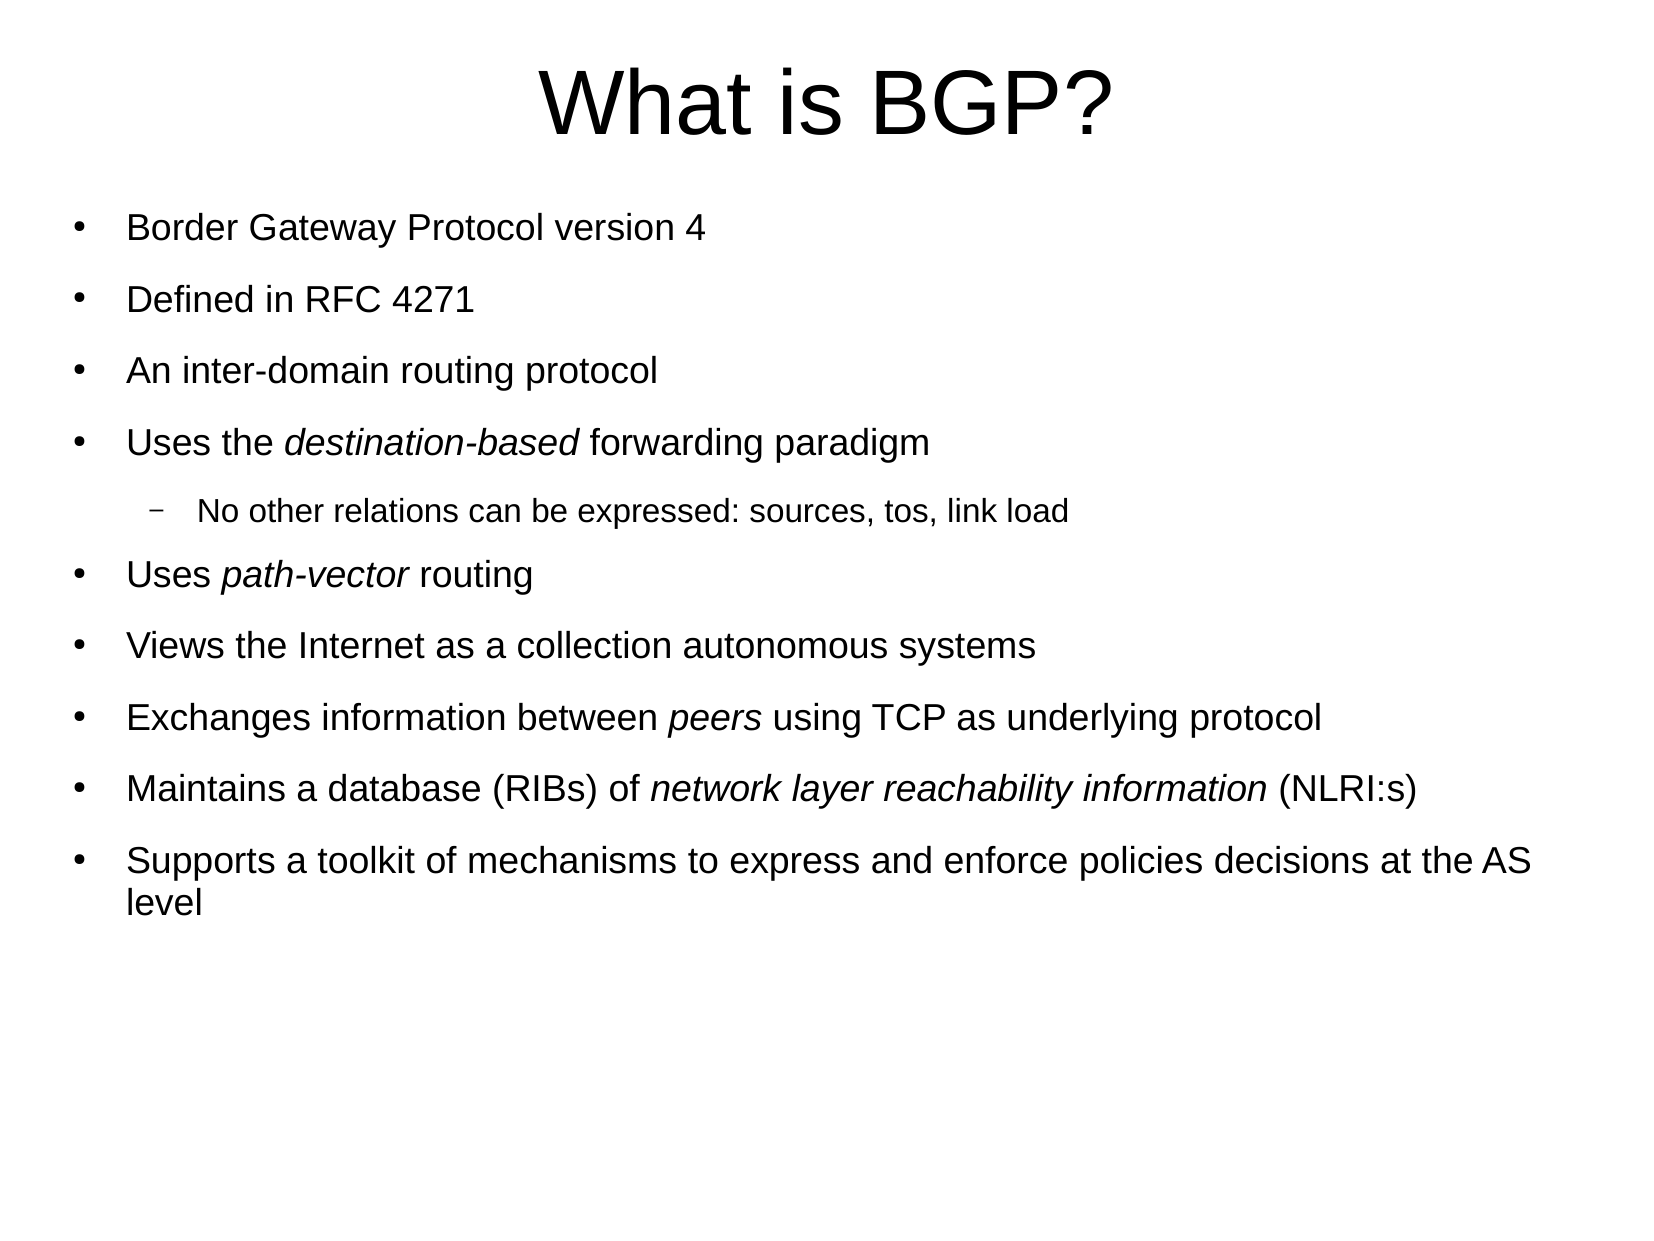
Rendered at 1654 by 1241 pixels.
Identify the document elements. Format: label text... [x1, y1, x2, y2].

list Border Gateway Protocol version 4 Defined in RFC 4271 An inter-domain routing protocol Uses the destination-based forwarding paradigm No other relations can be expressed: sources, tos, link load Uses path-vector routing Views the Internet as a collection autonomous systems Exchanges information between peers using TCP as underlying protocol Maintains a database (RIBs) of network layer reachability information (NLRI:s) Supports a toolkit of mechanisms to express and enforce policies decisions at the AS level [55, 206, 1615, 1103]
title What is BGP? [124, 41, 1530, 166]
